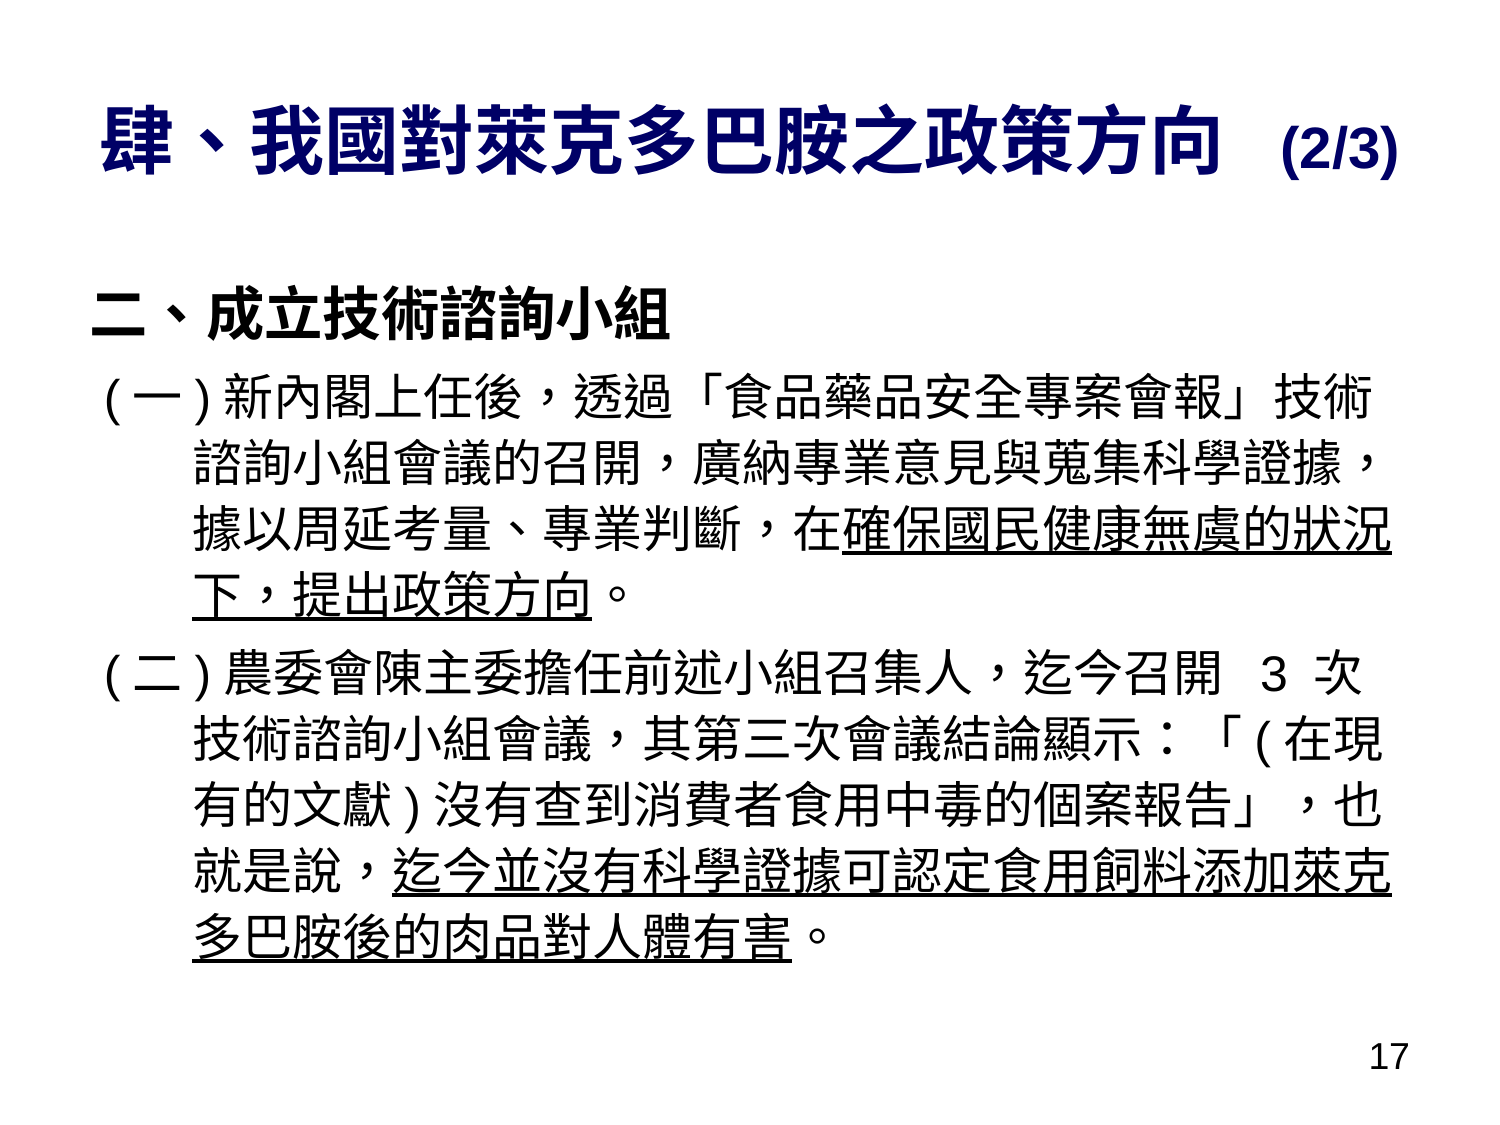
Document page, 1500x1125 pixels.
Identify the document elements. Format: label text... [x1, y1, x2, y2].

list 二、成立技術諮詢小組 (一)新內閣上任後，透過「食品藥品安全專案會報」技術諮詢小組會議的召開，廣納專業意見與蒐集科學證據，據以周延考量、專業判斷，在確保國民健康無虞的狀況下，提出政策方向。 (二)農委會陳主委擔任前述小組召集人，迄今召開 3 次技術諮詢小組會議，其第三次會議結論顯示：「(在現有的文獻)沒有查到消費者食用中毒的個案報告」，也就是說，迄今並沒有科學證據可認定食用飼料添加萊克多巴胺後的肉品對人體有害。 [75, 262, 1426, 1005]
title 肆、我國對萊克多巴胺之政策方向 (2/3) [75, 45, 1426, 233]
